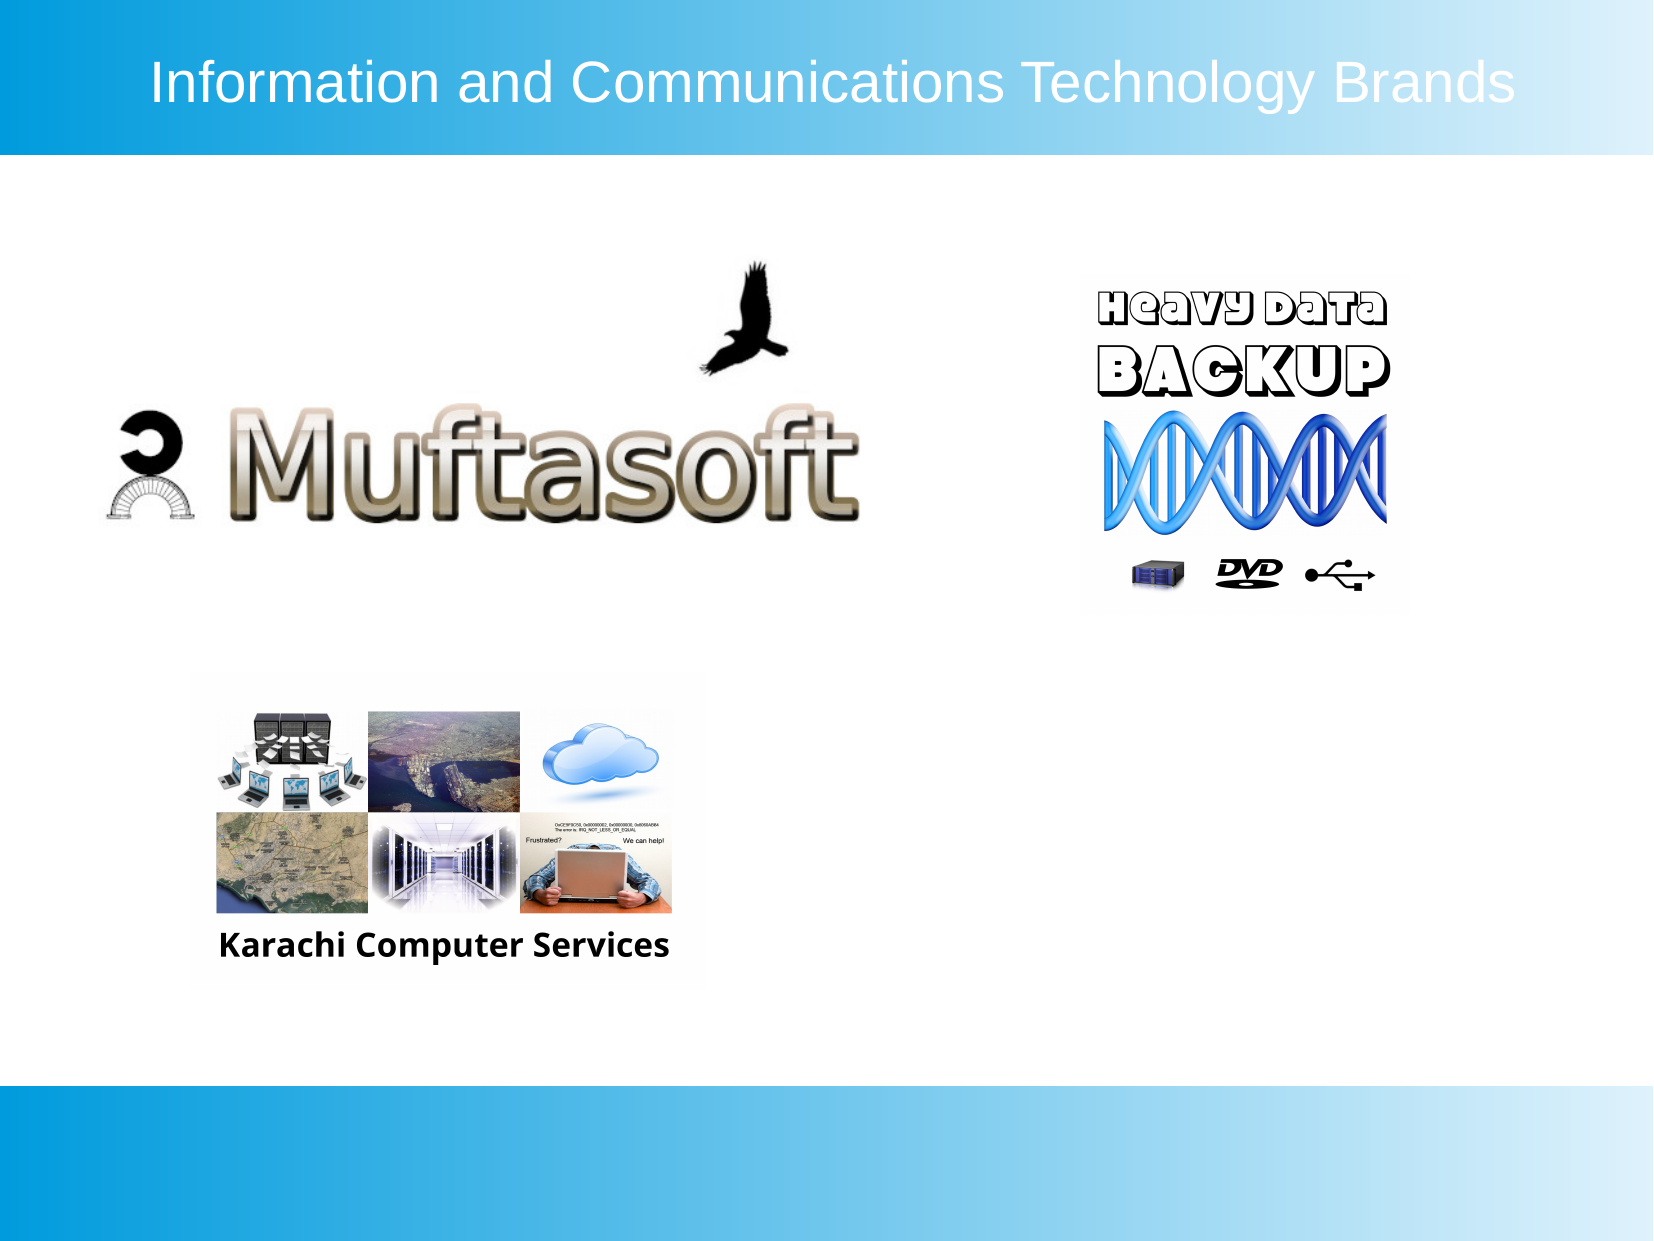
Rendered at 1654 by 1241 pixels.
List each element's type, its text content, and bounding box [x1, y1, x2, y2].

title Information and Communications Technology Brands [90, 30, 1579, 136]
picture [190, 672, 706, 991]
picture [1080, 274, 1410, 616]
picture [98, 228, 871, 541]
